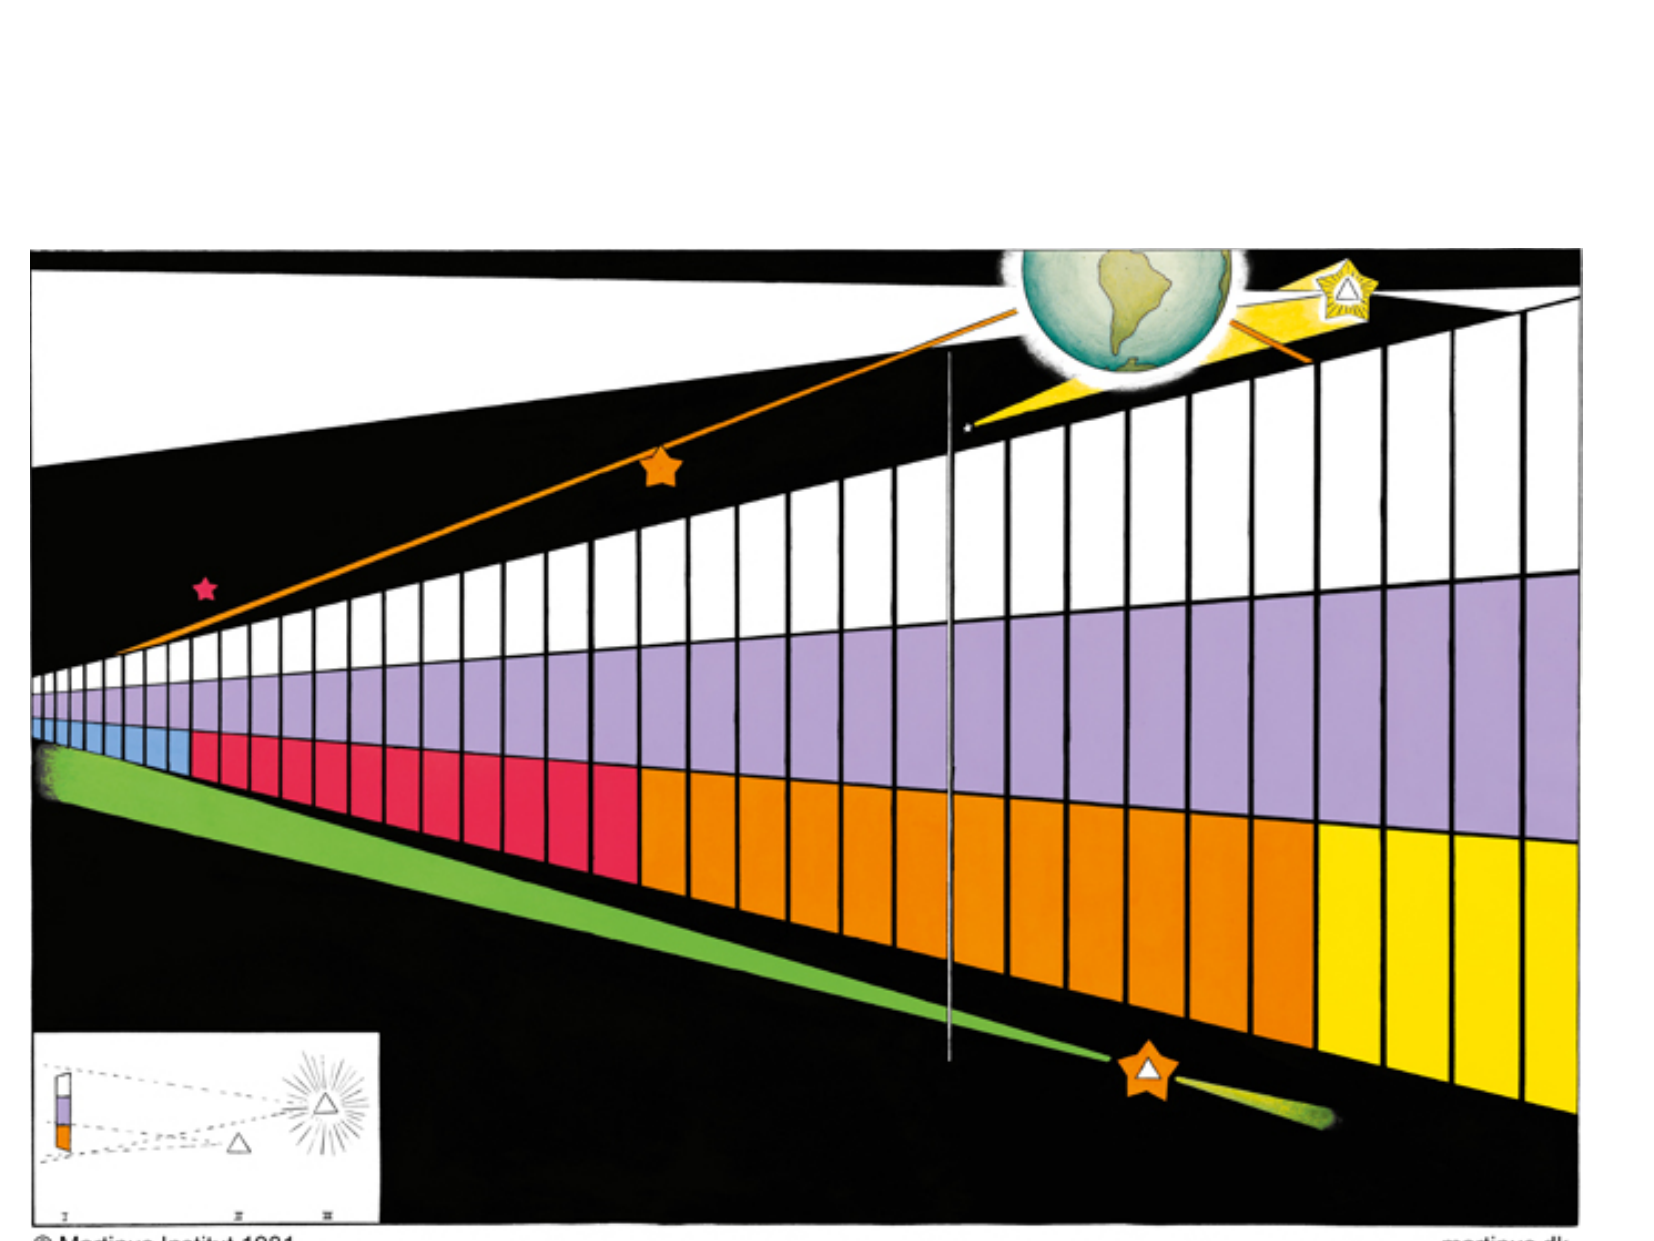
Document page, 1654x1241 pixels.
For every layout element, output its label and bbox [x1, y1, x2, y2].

picture [30, 248, 1583, 1241]
